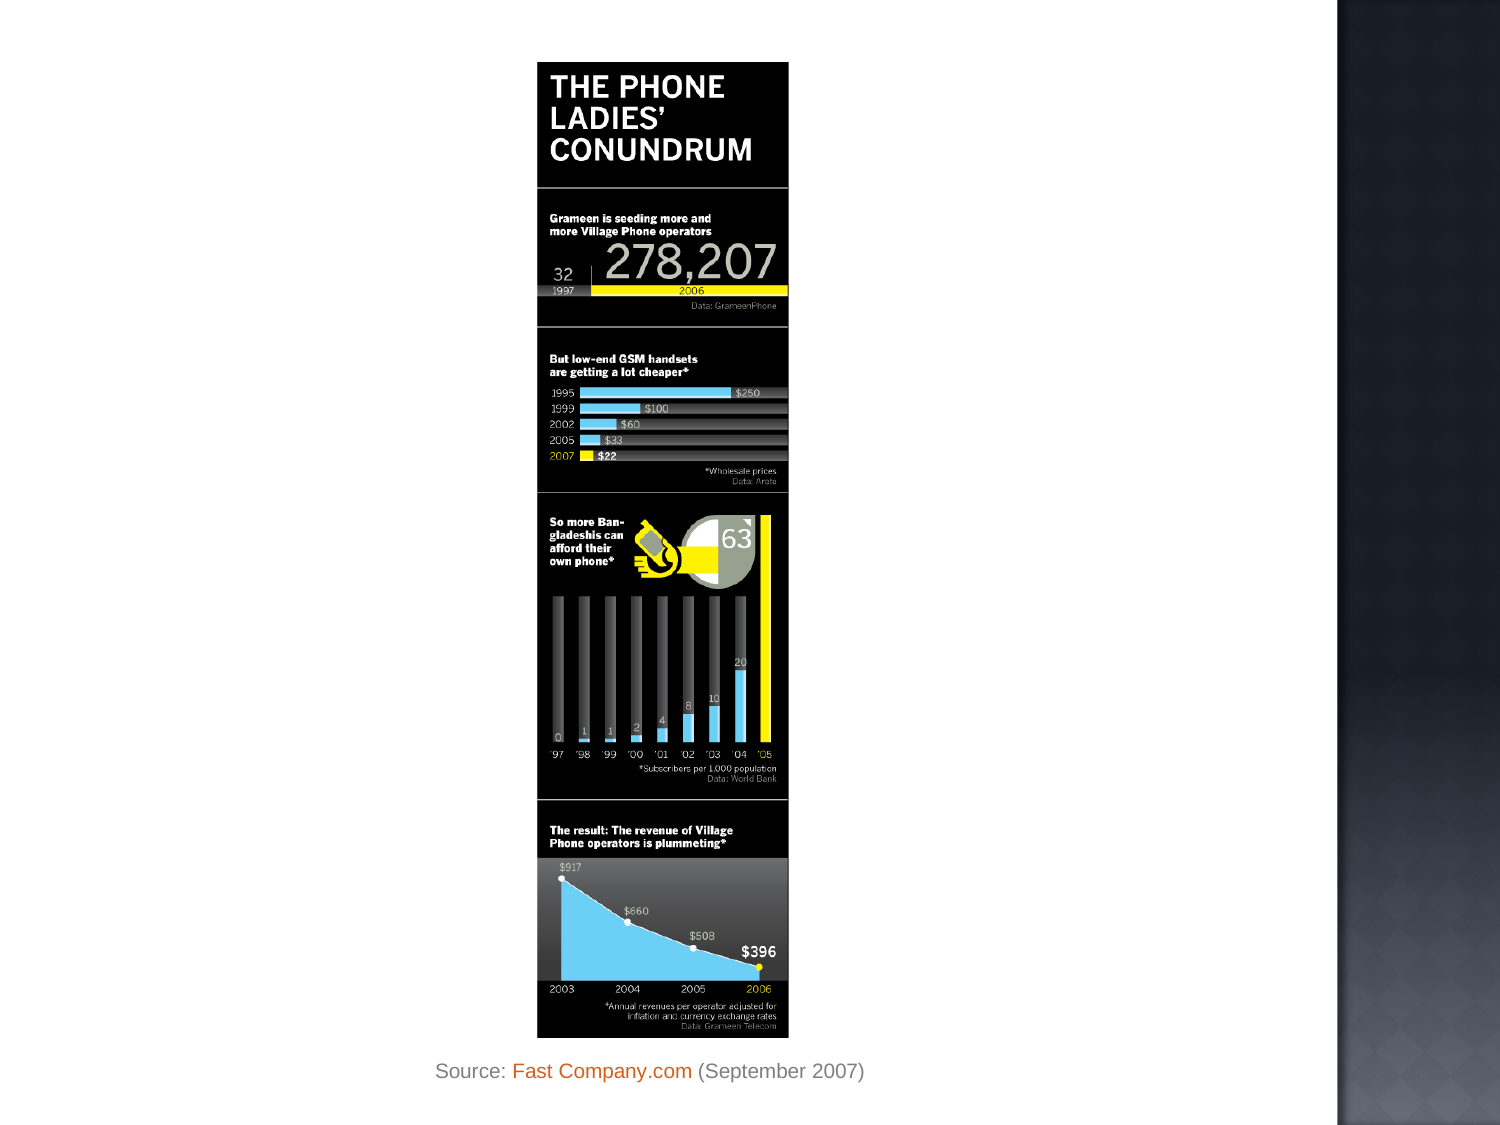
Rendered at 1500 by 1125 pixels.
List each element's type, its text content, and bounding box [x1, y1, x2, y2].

picture [1337, 0, 1500, 1125]
picture [537, 62, 789, 1038]
text_box Source: Fast Company.com (September 2007) [275, 1050, 1026, 1091]
